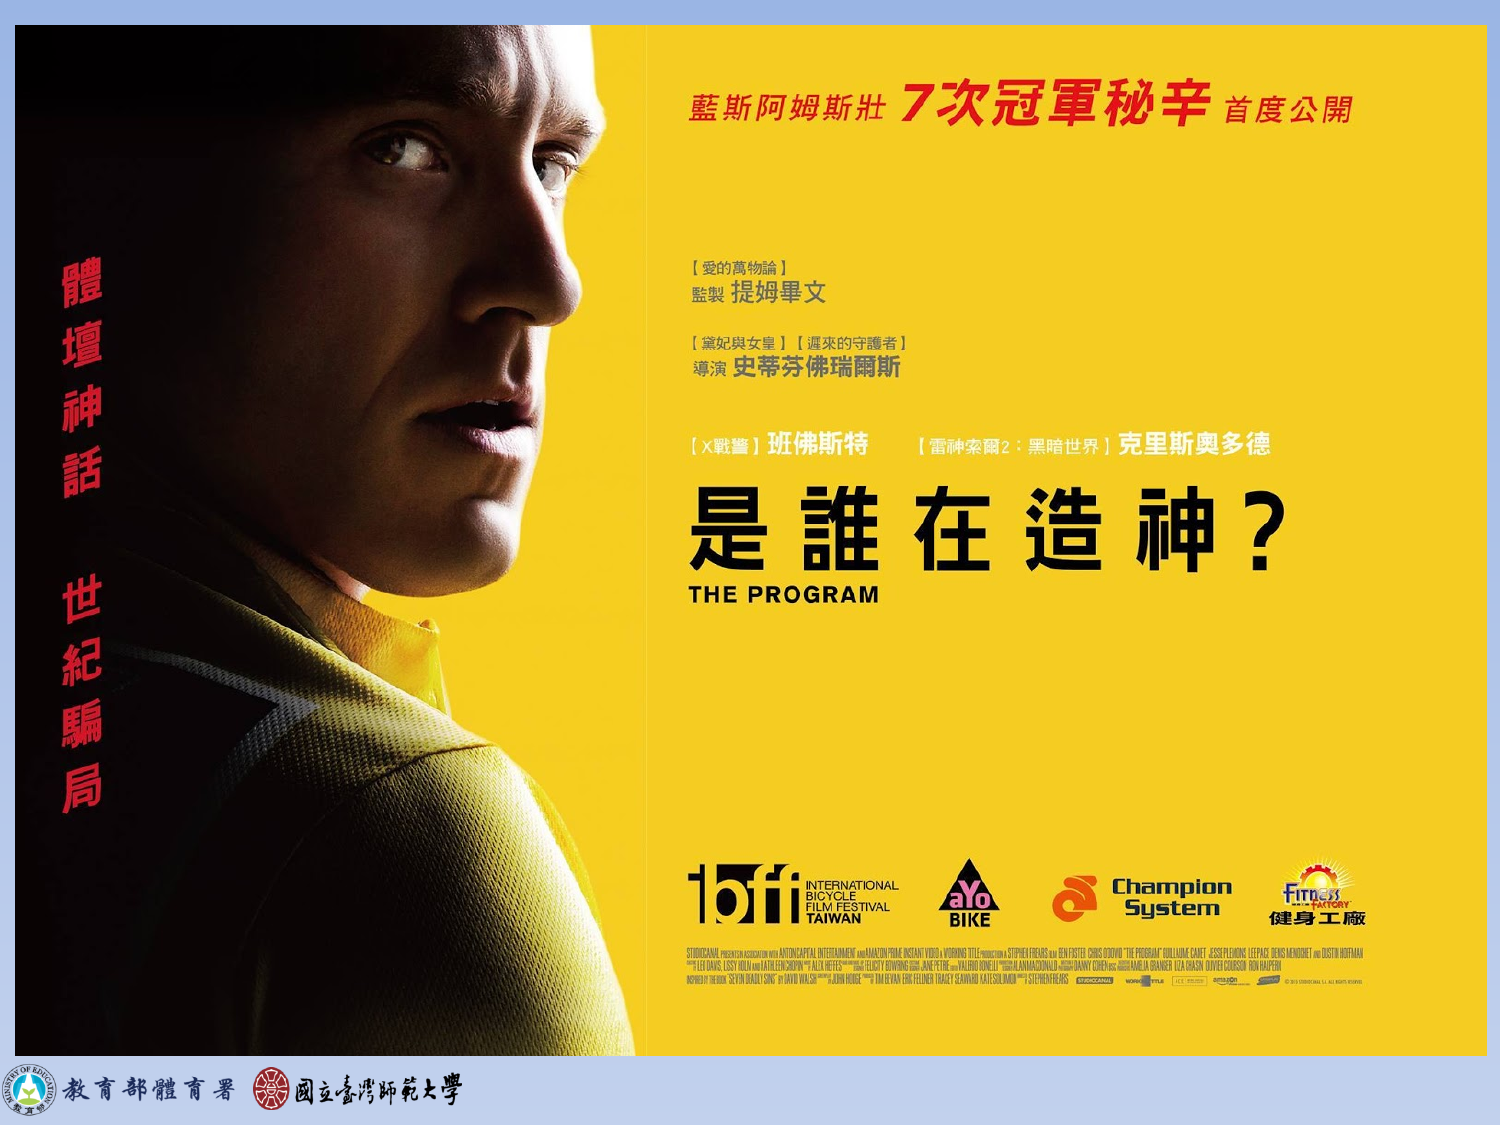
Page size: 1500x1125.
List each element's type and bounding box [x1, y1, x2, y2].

picture [15, 25, 1487, 1056]
